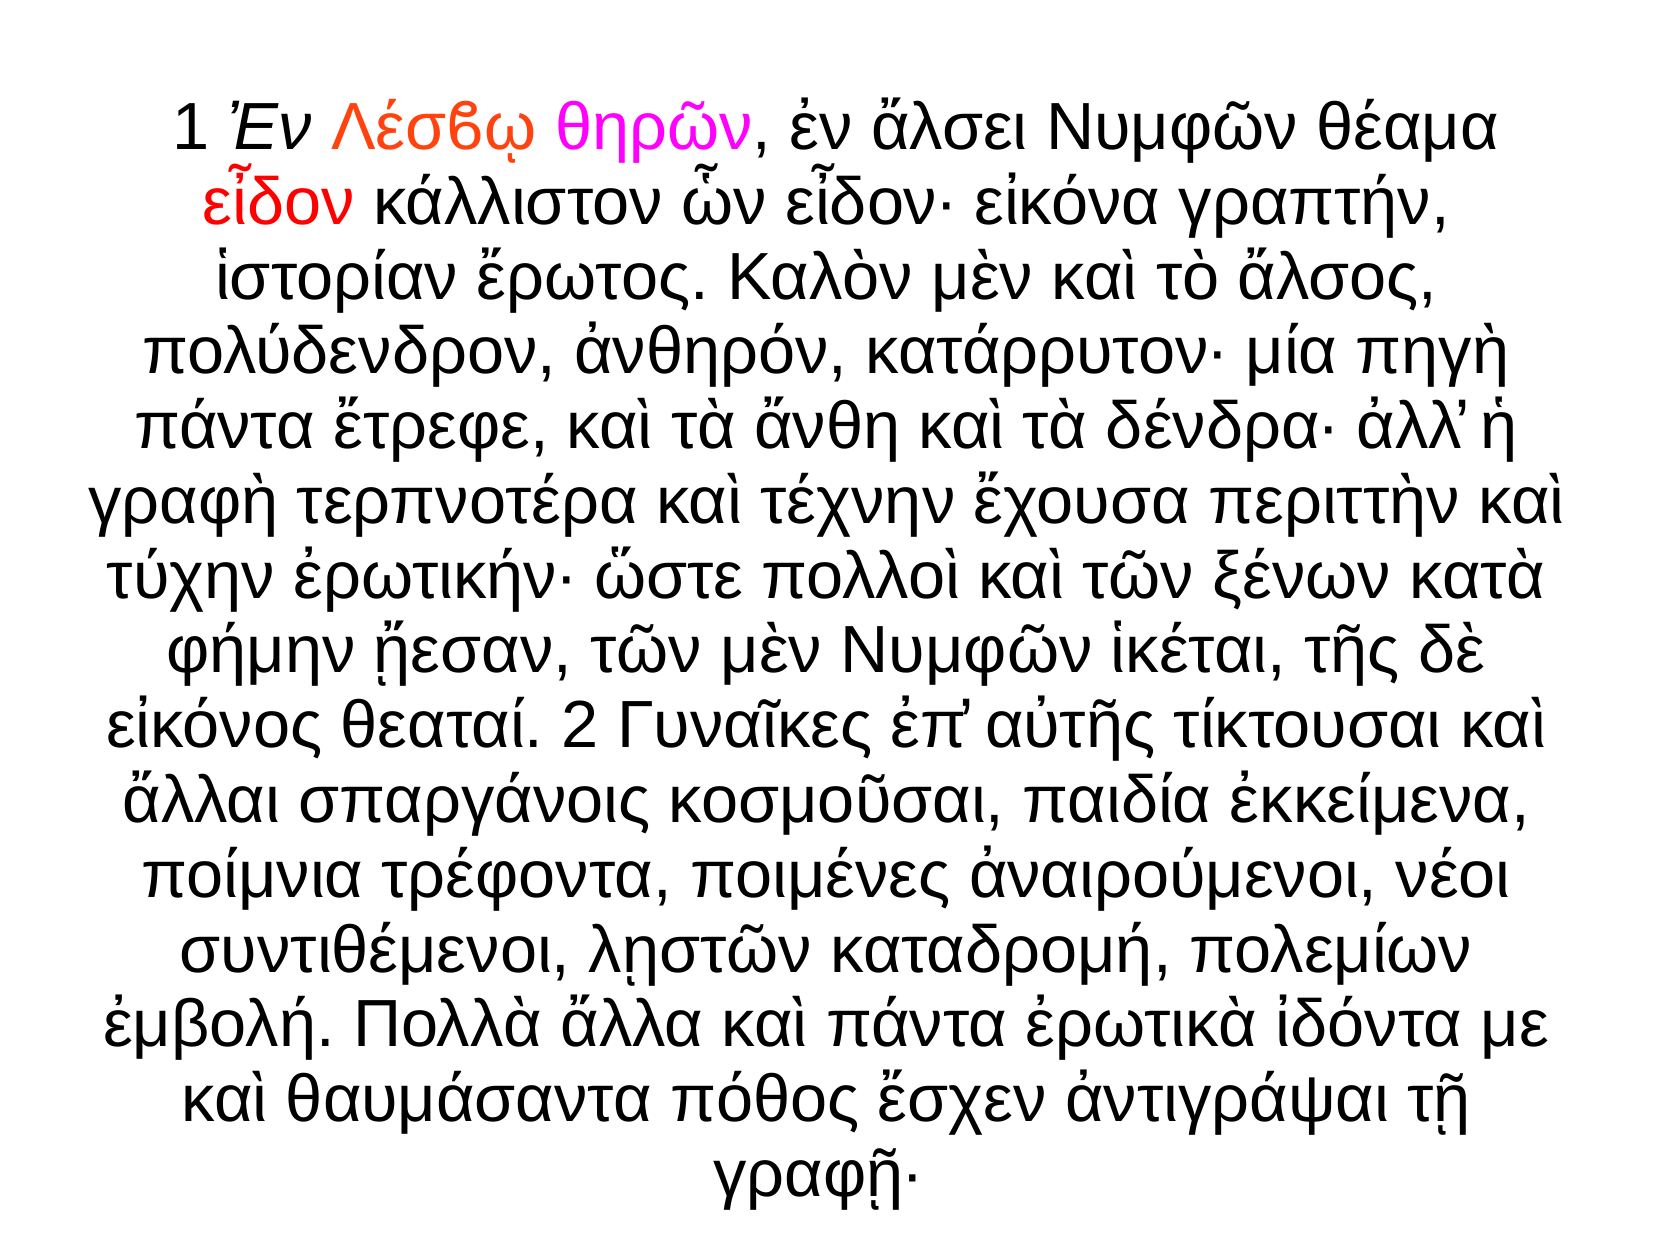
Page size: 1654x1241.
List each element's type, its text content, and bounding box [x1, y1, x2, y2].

subtitle 1 Ἐν Λέσϐῳ θηρῶν, ἐν ἄλσει Νυμφῶν θέαμα εἶδον κάλλιστον ὧν εἶδον· εἰκόνα γραπτήν, ἱστορίαν ἔρωτος. Καλὸν μὲν καὶ τὸ ἄλσος, πολύδενδρον, ἀνθηρόν, κατάρρυτον· μία πηγὴ πάντα ἔτρεφε, καὶ τὰ ἄνθη καὶ τὰ δένδρα· ἀλλ̓ ἡ γραφὴ τερπνοτέρα καὶ τέχνην ἔχουσα περιττὴν καὶ τύχην ἐρωτικήν· ὥστε πολλοὶ καὶ τῶν ξένων κατὰ φήμην ᾔεσαν, τῶν μὲν Νυμφῶν ἱκέται, τῆς δὲ εἰκόνος θεαταί. 2 Γυναῖκες ἐπ̓ αὐτῆς τίκτουσαι καὶ ἄλλαι σπαργάνοις κοσμοῦσαι, παιδία ἐκκείμενα, ποίμνια τρέφοντα, ποιμένες ἀναιρούμενοι, νέοι συντιθέμενοι, λῃστῶν καταδρομή, πολεμίων ἐμβολή. Πολλὰ ἄλλα καὶ πάντα ἐρωτικὰ ἰδόντα με καὶ θαυμάσαντα πόθος ἔσχεν ἀντιγράψαι τῇ γραφῇ· [82, 89, 1571, 1211]
